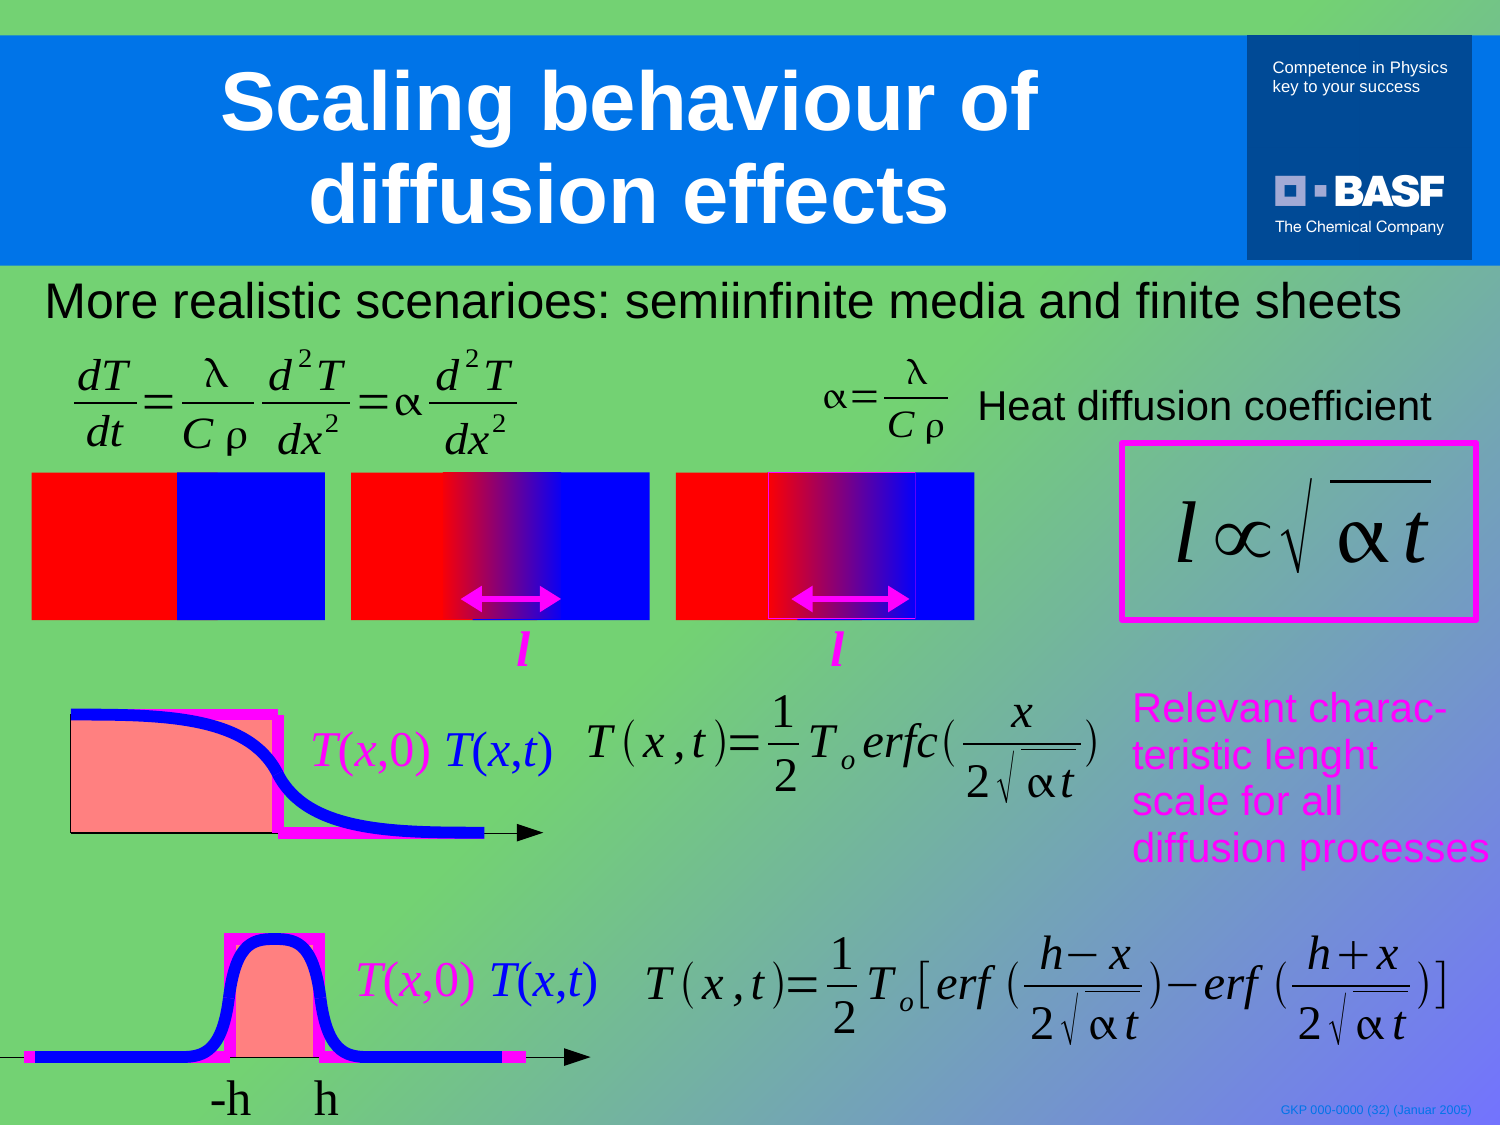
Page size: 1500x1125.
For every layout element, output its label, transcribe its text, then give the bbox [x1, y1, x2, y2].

chart [811, 348, 960, 450]
chart [632, 927, 1459, 1054]
title Going micro and nano: approaching the apparent dwarf [1438, 1063, 1500, 1125]
text_box Relevant charac- teristic lenght scale for all diffusion processes [1117, 677, 1500, 880]
text_box [675, 472, 975, 621]
title Scaling behaviour of diffusion effects [27, 54, 1232, 308]
text_box [31, 472, 325, 621]
chart [572, 685, 1112, 812]
picture [1247, 35, 1472, 260]
chart [1151, 474, 1447, 591]
text_box Heat diffusion coefficient [962, 375, 1447, 438]
text_box l l [501, 614, 860, 686]
chart [59, 342, 532, 465]
text_box T(x,0) T(x,t) [295, 714, 570, 804]
text_box [70, 721, 272, 833]
text_box [351, 472, 650, 621]
text_box [236, 945, 313, 1057]
text_box More realistic scenarioes: semiinfinite media and finite sheets [29, 266, 1432, 337]
text_box [218, 720, 272, 753]
text_box T(x,0) T(x,t) [340, 944, 621, 1034]
text_box -h h [194, 1062, 354, 1125]
